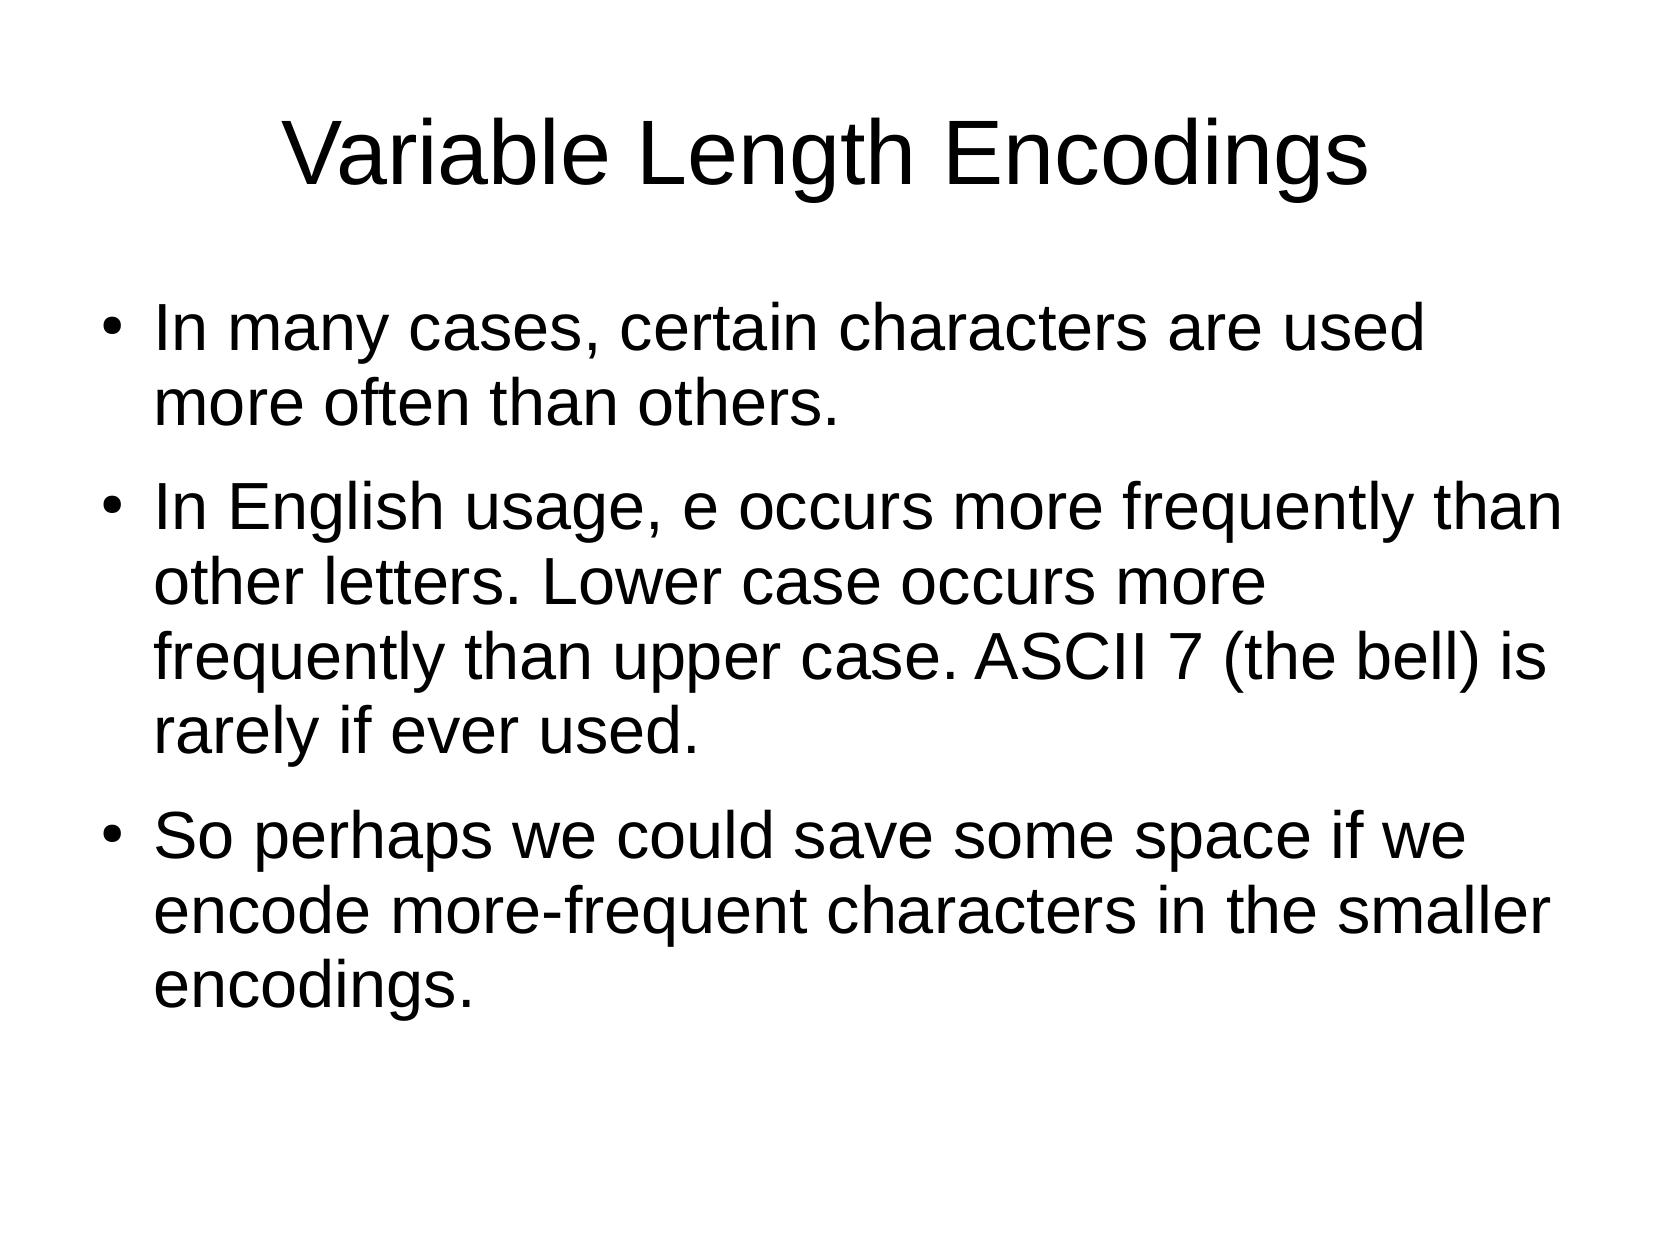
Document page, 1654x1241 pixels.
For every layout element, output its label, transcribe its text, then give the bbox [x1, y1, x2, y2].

list In many cases, certain characters are used more often than others. In English usage, e occurs more frequently than other letters. Lower case occurs more frequently than upper case. ASCII 7 (the bell) is rarely if ever used. So perhaps we could save some space if we encode more-frequent characters in the smaller encodings. [82, 290, 1571, 1094]
title Variable Length Encodings [82, 56, 1571, 250]
